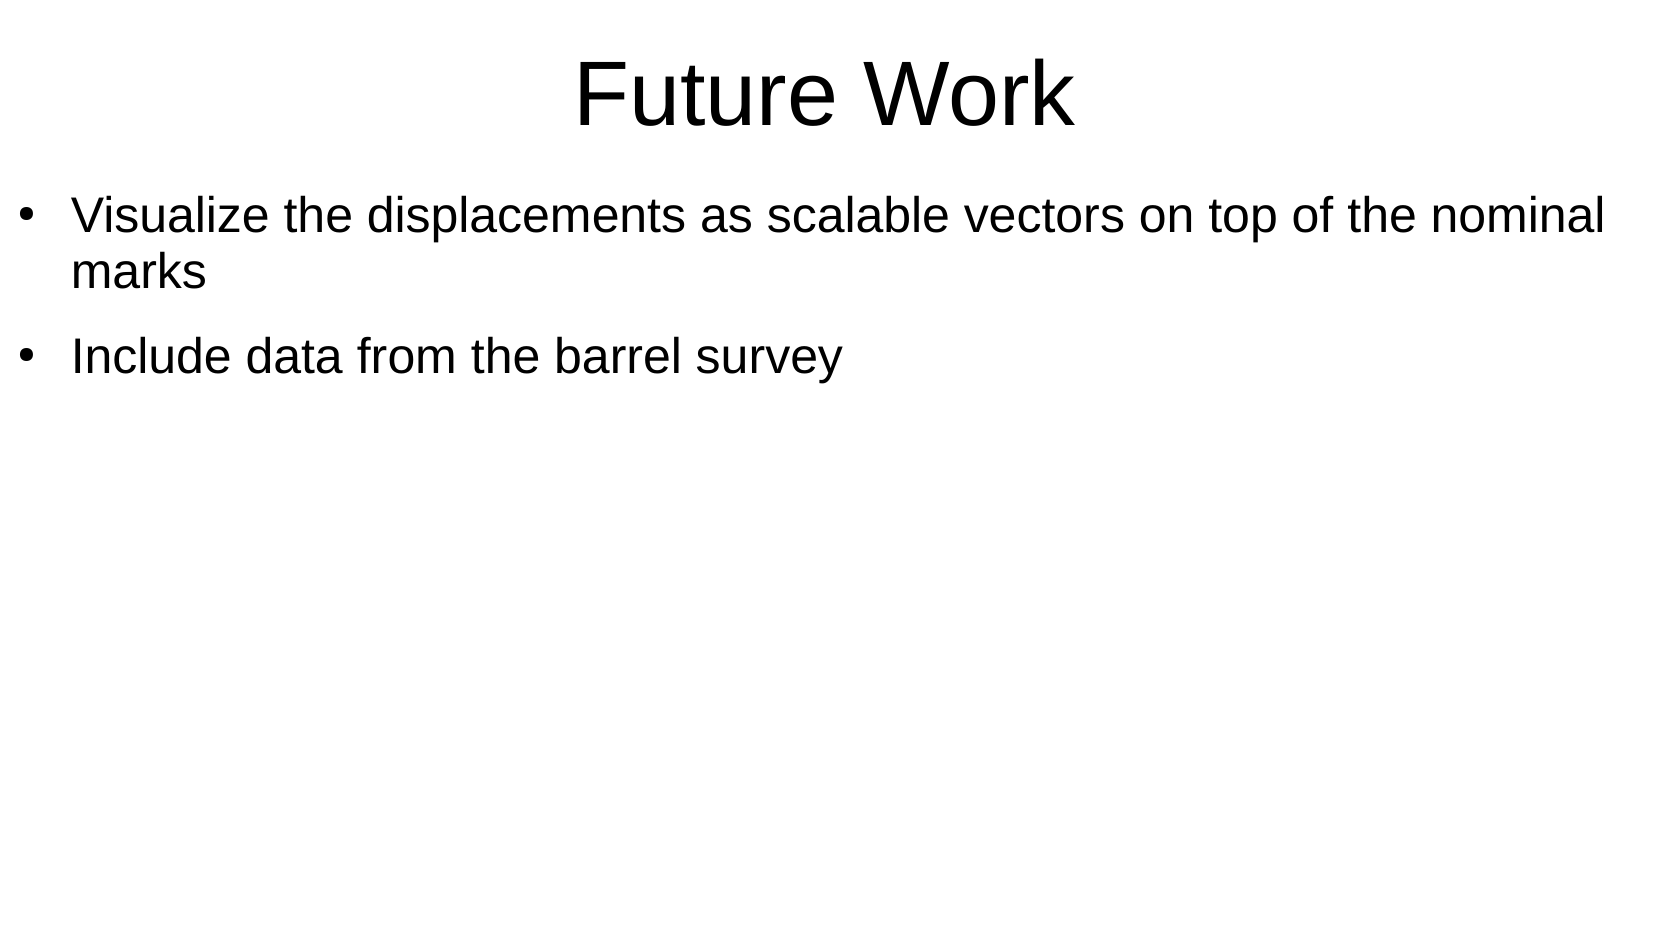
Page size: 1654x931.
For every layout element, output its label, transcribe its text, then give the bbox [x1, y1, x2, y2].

list Visualize the displacements as scalable vectors on top of the nominal marks Include data from the barrel survey [0, 187, 1654, 931]
title Future Work [0, 0, 1651, 187]
